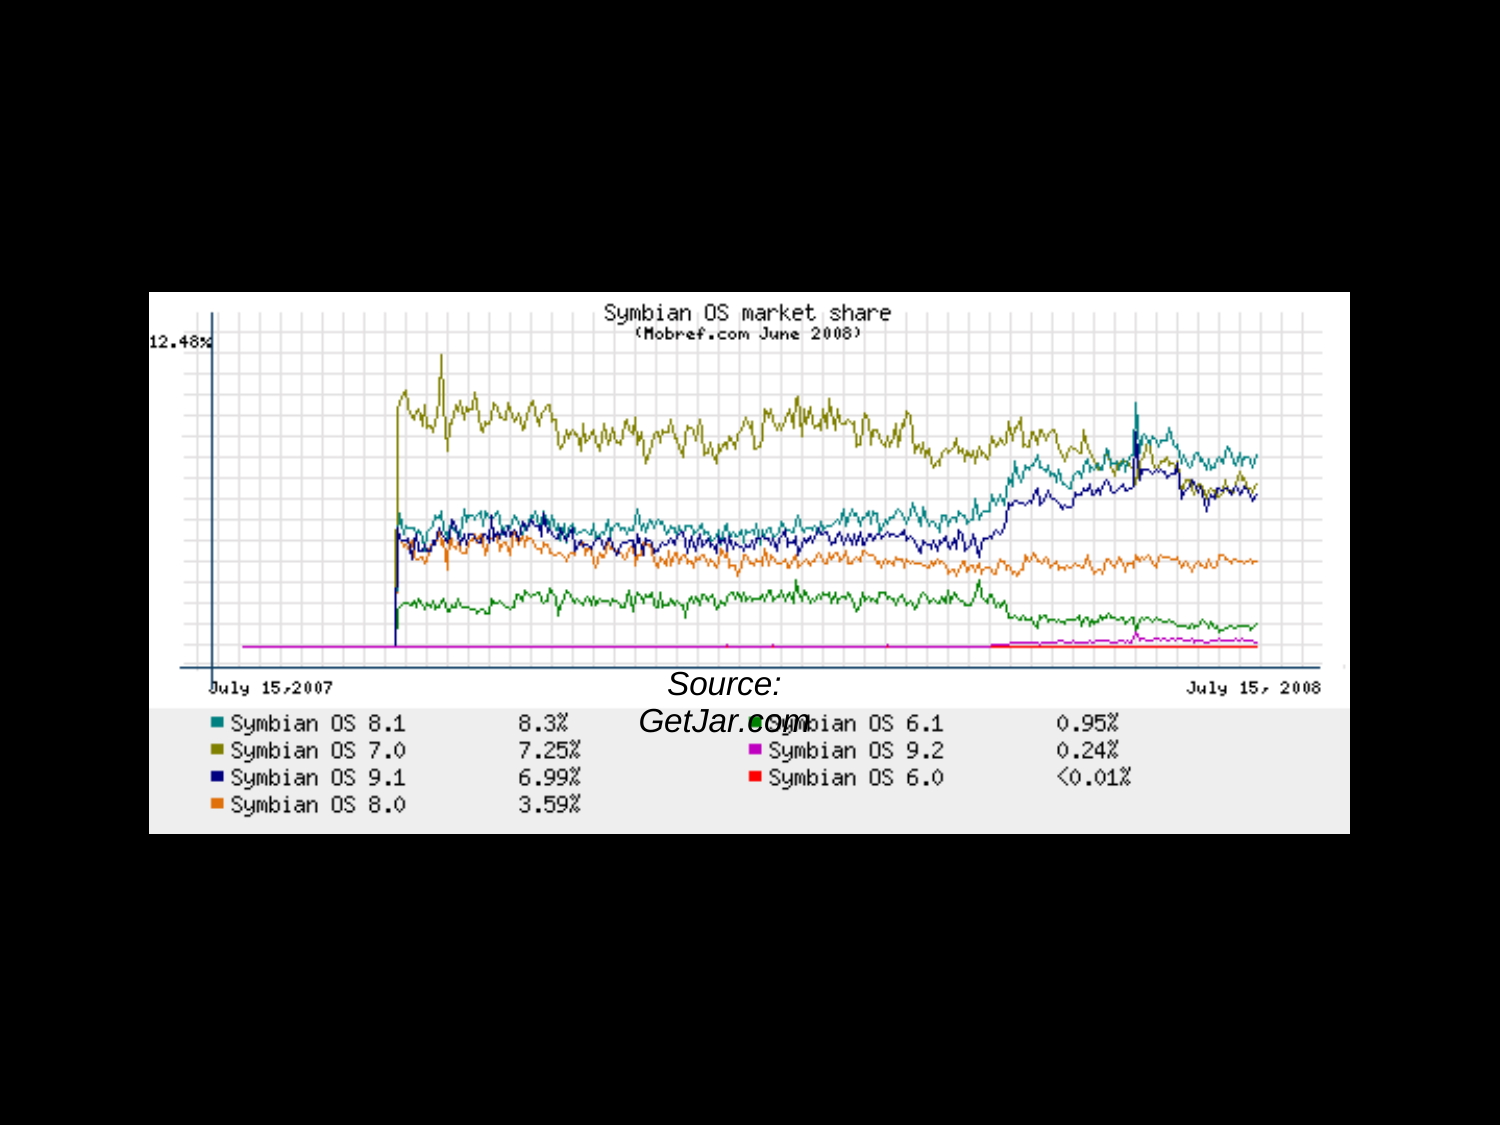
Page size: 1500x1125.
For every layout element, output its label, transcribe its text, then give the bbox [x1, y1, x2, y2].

text_box Source: GetJar.com [562, 657, 887, 713]
picture [149, 292, 1350, 834]
